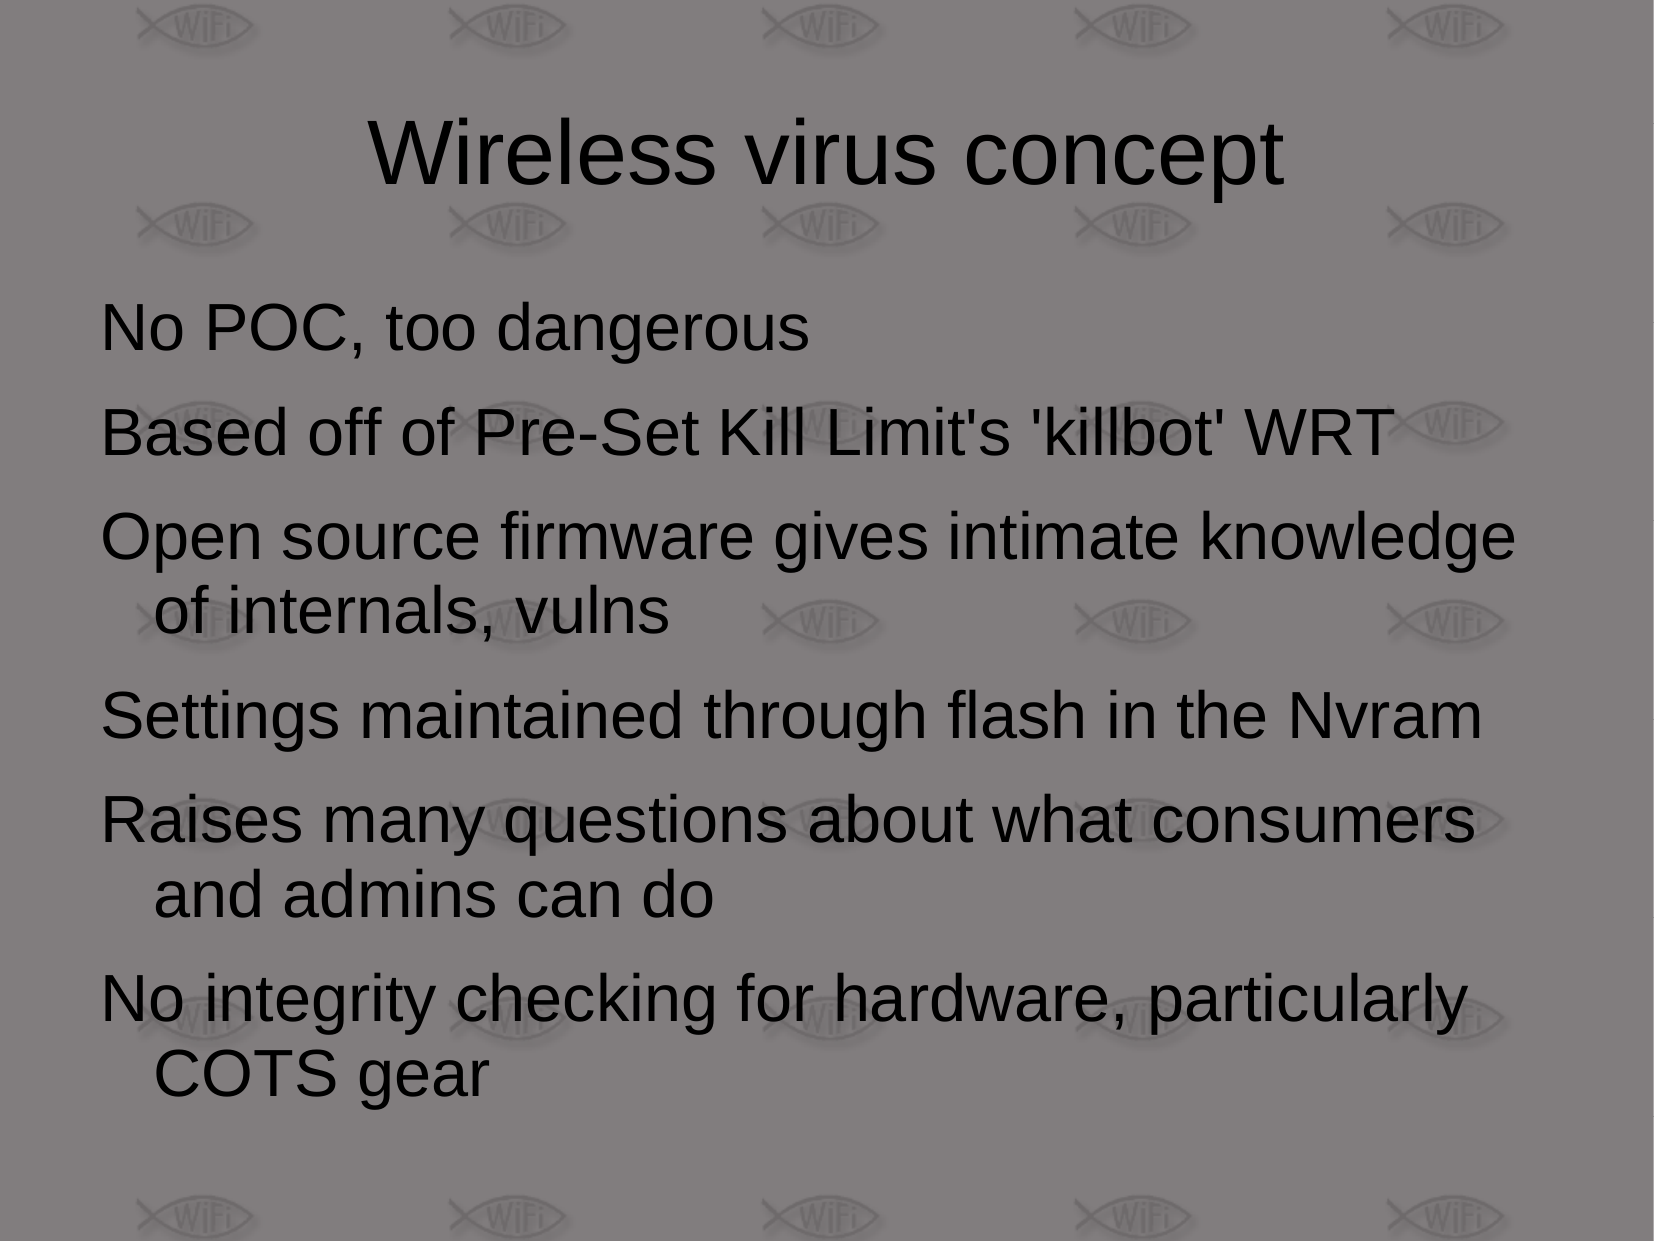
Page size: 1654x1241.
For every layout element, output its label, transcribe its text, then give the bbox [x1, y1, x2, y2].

picture [0, 0, 1654, 1241]
list No POC, too dangerous Based off of Pre-Set Kill Limit's 'killbot' WRT Open source firmware gives intimate knowledge of internals, vulns Settings maintained through flash in the Nvram Raises many questions about what consumers and admins can do No integrity checking for hardware, particularly COTS gear [82, 290, 1571, 1111]
title Wireless virus concept [82, 49, 1571, 257]
